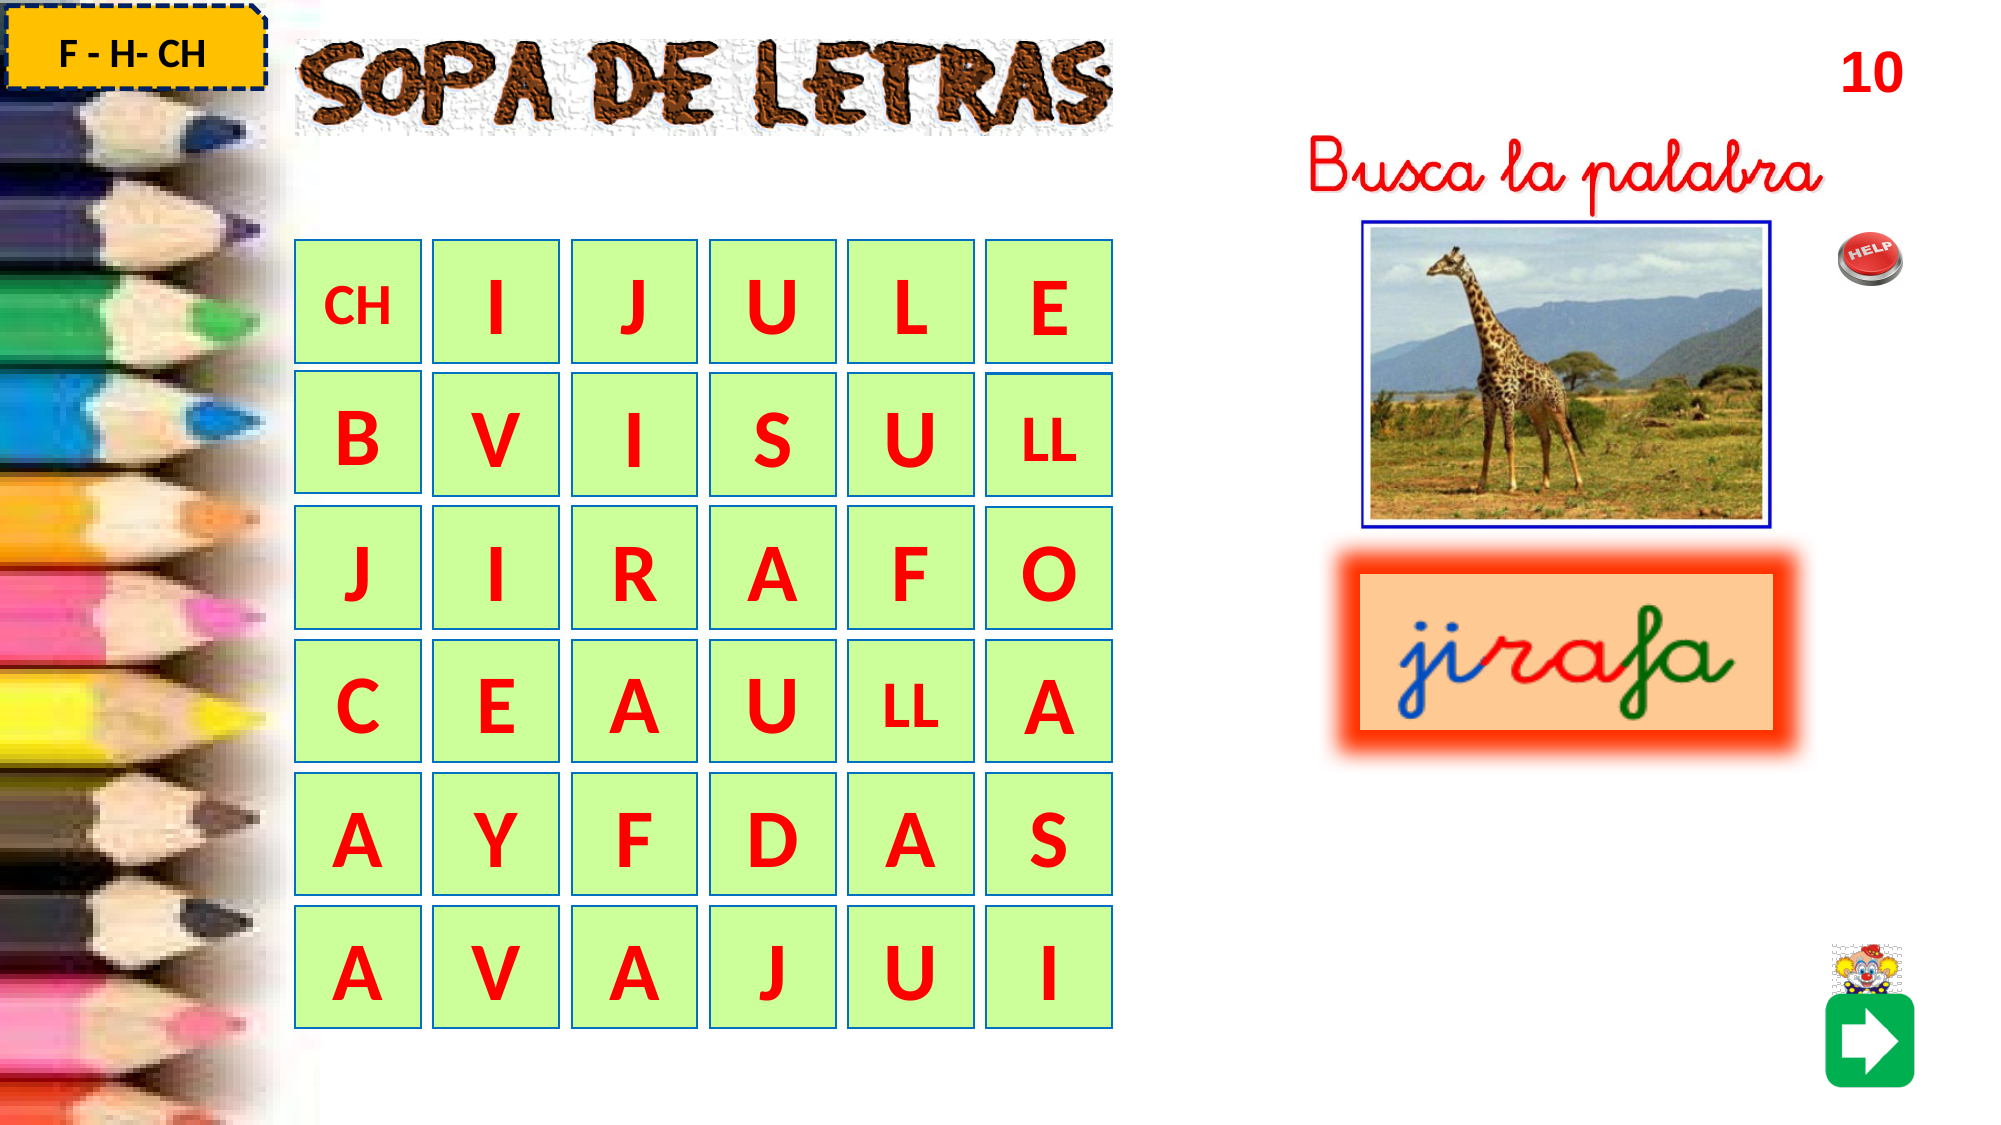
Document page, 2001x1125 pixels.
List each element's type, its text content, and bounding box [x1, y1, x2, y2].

text_box U [848, 373, 974, 496]
text_box O [986, 506, 1113, 629]
text_box U [709, 639, 836, 762]
text_box Y [433, 772, 560, 895]
text_box LL [986, 373, 1113, 496]
text_box I [986, 905, 1113, 1029]
text_box J [709, 905, 836, 1028]
text_box U [709, 240, 836, 363]
text_box I [433, 506, 560, 629]
text_box F [848, 506, 974, 629]
text_box A [295, 905, 421, 1028]
text_box D [709, 772, 836, 895]
text_box E [986, 240, 1113, 363]
text_box F - H- CH [6, 5, 266, 89]
text_box C [295, 639, 421, 762]
text_box F [571, 772, 698, 895]
picture [0, 0, 2001, 1125]
text_box S [986, 772, 1113, 895]
text_box V [433, 905, 560, 1028]
text_box A [848, 772, 974, 895]
text_box J [571, 240, 698, 363]
text_box A [986, 639, 1113, 762]
text_box S [709, 373, 836, 496]
text_box CH [295, 240, 421, 363]
text_box A [295, 772, 421, 895]
text_box I [433, 240, 560, 363]
text_box E [433, 639, 560, 762]
text_box A [571, 639, 698, 762]
text_box I [571, 373, 698, 496]
text_box A [571, 905, 698, 1028]
text_box LL [848, 639, 974, 762]
text_box A [709, 506, 836, 629]
text_box 10 [1825, 27, 1943, 112]
text_box L [848, 240, 974, 363]
text_box U [848, 905, 974, 1028]
text_box V [433, 373, 560, 496]
text_box R [571, 506, 698, 629]
text_box J [295, 506, 421, 629]
text_box B [295, 370, 421, 494]
